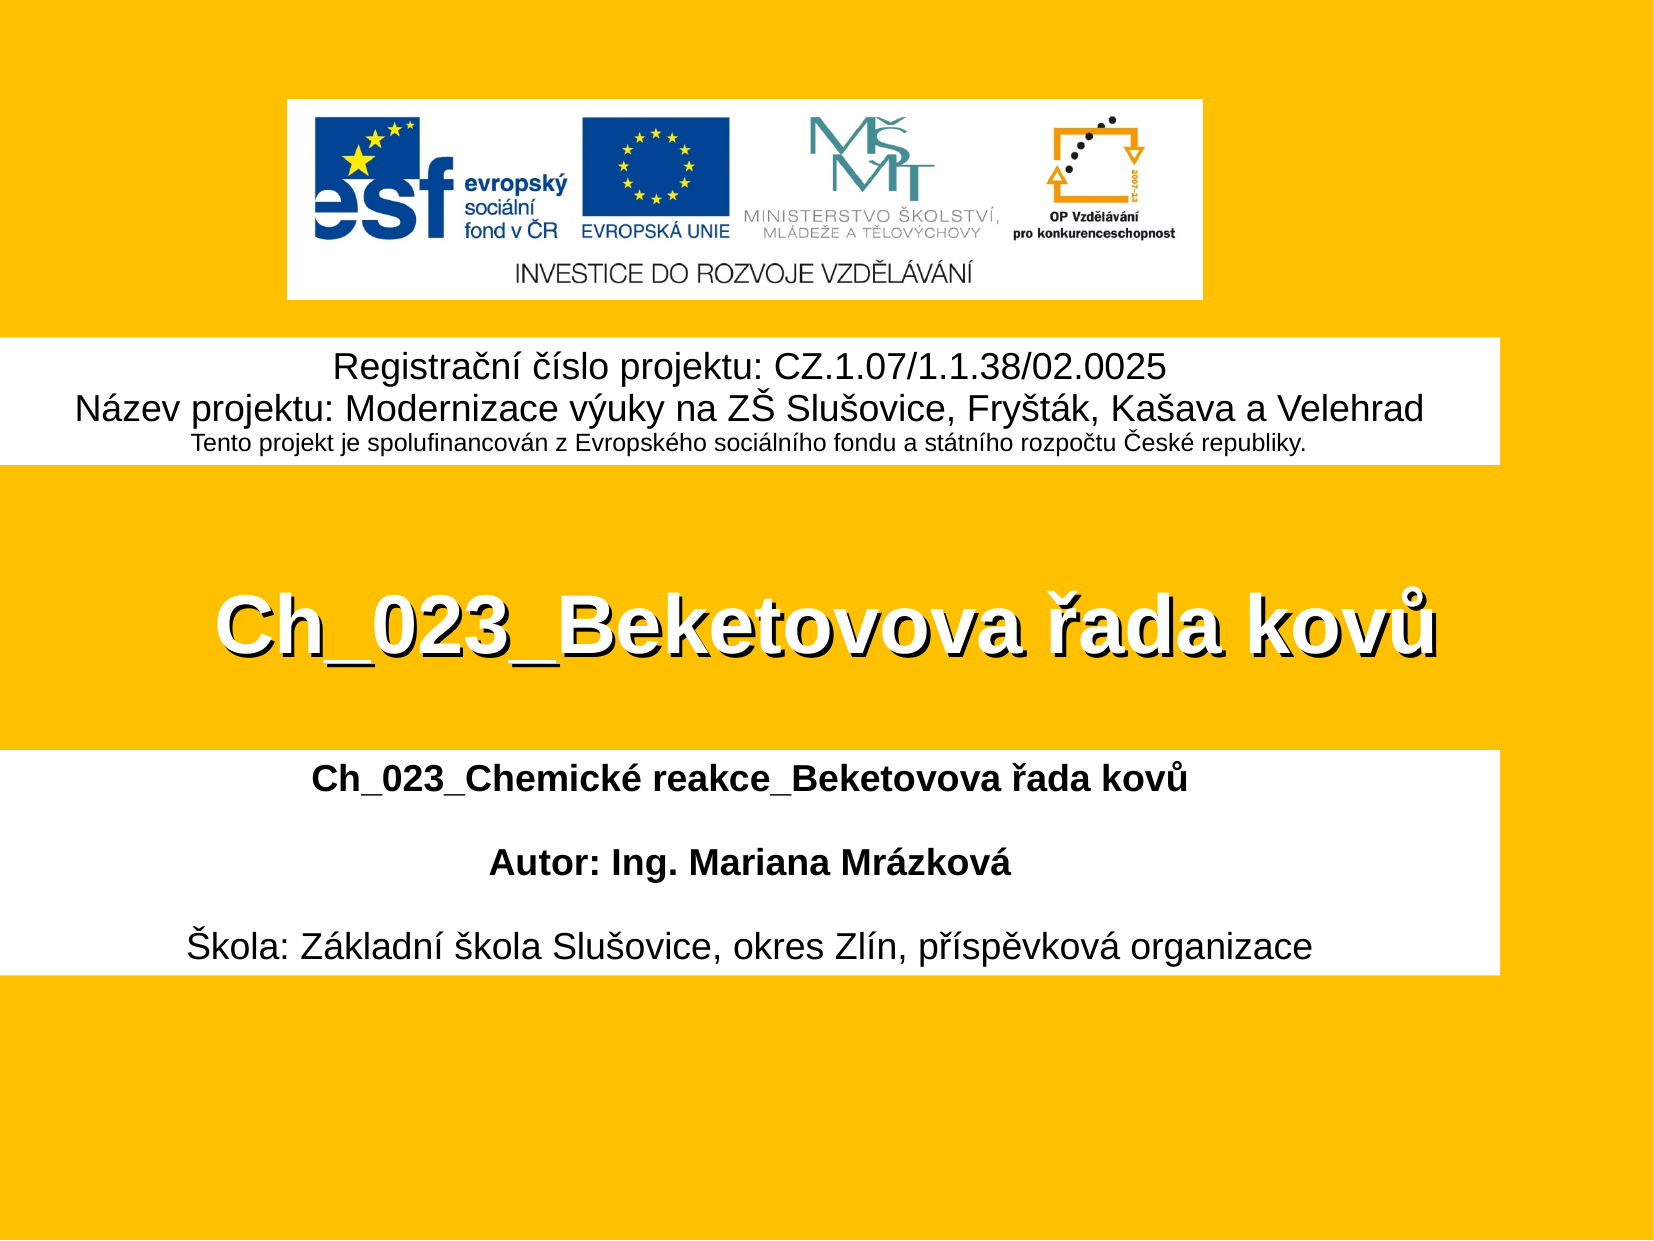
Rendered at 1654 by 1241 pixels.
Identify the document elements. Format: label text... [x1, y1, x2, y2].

title Ch_023_Beketovova řada kovů [82, 516, 1571, 724]
picture [287, 99, 1203, 300]
text_box Registrační číslo projektu: CZ.1.07/1.1.38/02.0025 Název projektu: Modernizace výuky na ZŠ Slušovice, Fryšták, Kašava a Velehrad Tento projekt je spolufinancován z Evropského sociálního fondu a státního rozpočtu České republiky. [0, 337, 1501, 465]
text_box Ch_023_Chemické reakce_Beketovova řada kovů Autor: Ing. Mariana Mrázková Škola: Základní škola Slušovice, okres Zlín, příspěvková organizace [0, 750, 1501, 976]
